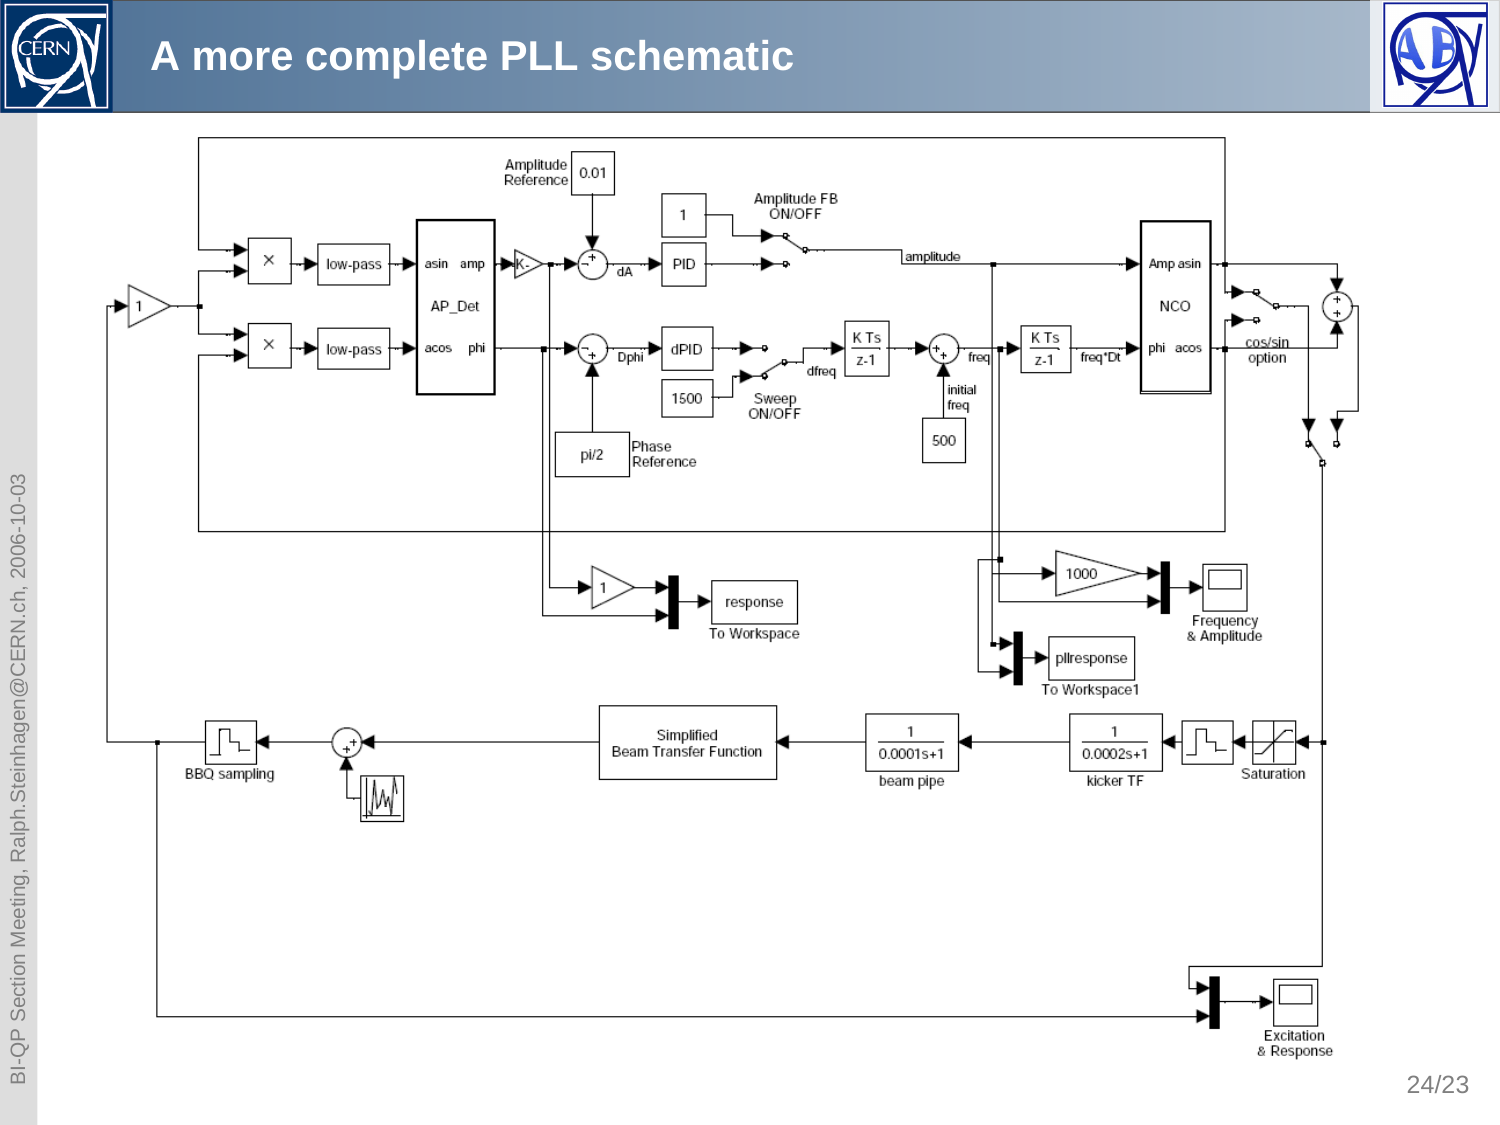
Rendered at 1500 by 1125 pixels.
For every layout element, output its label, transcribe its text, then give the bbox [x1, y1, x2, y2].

picture [1382, 1, 1489, 108]
title A more complete PLL schematic [150, 0, 1201, 113]
picture [0, 0, 113, 113]
picture [88, 129, 1389, 1077]
